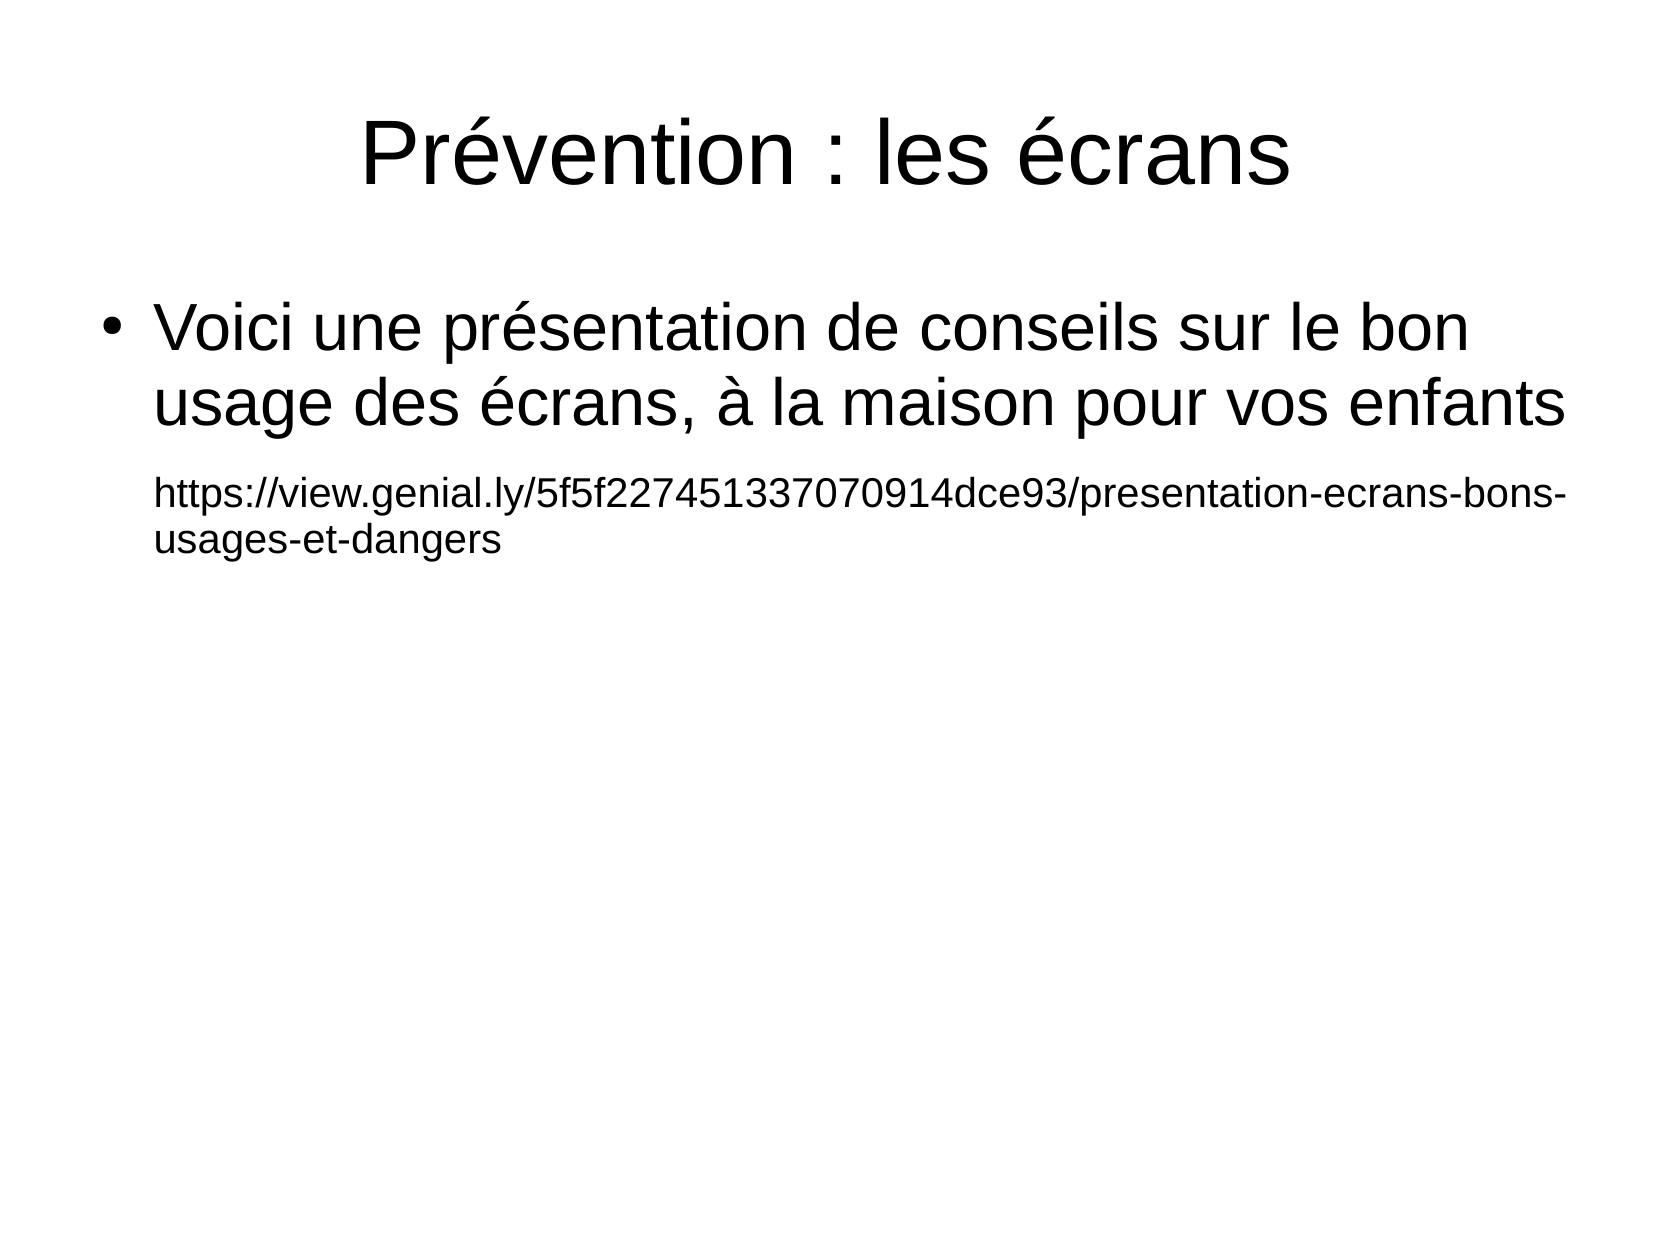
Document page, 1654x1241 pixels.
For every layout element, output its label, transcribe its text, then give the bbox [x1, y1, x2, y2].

title Prévention : les écrans [82, 49, 1571, 257]
list Voici une présentation de conseils sur le bon usage des écrans, à la maison pour vos enfants https://view.genial.ly/5f5f227451337070914dce93/presentation-ecrans-bons-usages-et-dangers [82, 290, 1571, 1010]
